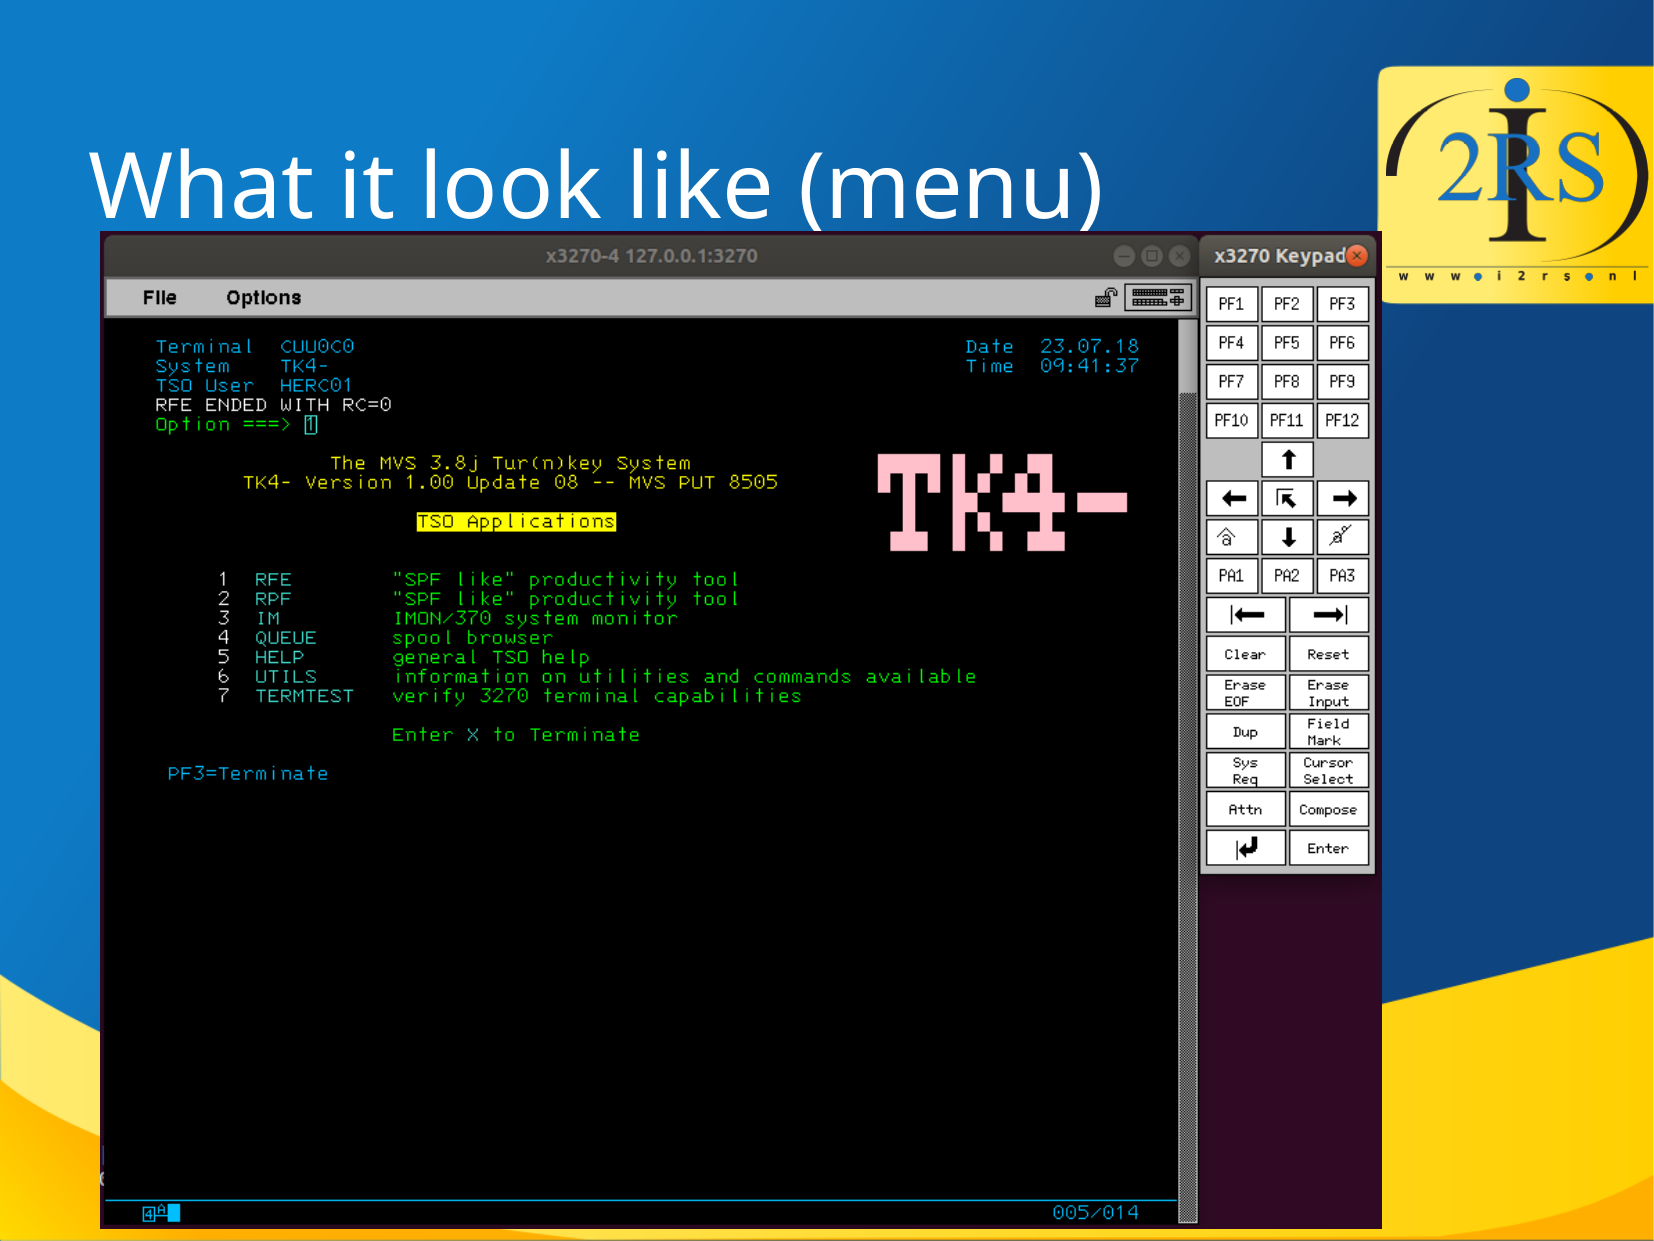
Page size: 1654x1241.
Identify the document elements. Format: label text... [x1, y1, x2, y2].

picture [0, 0, 1654, 1241]
title What it look like (menu) [88, 70, 1335, 296]
